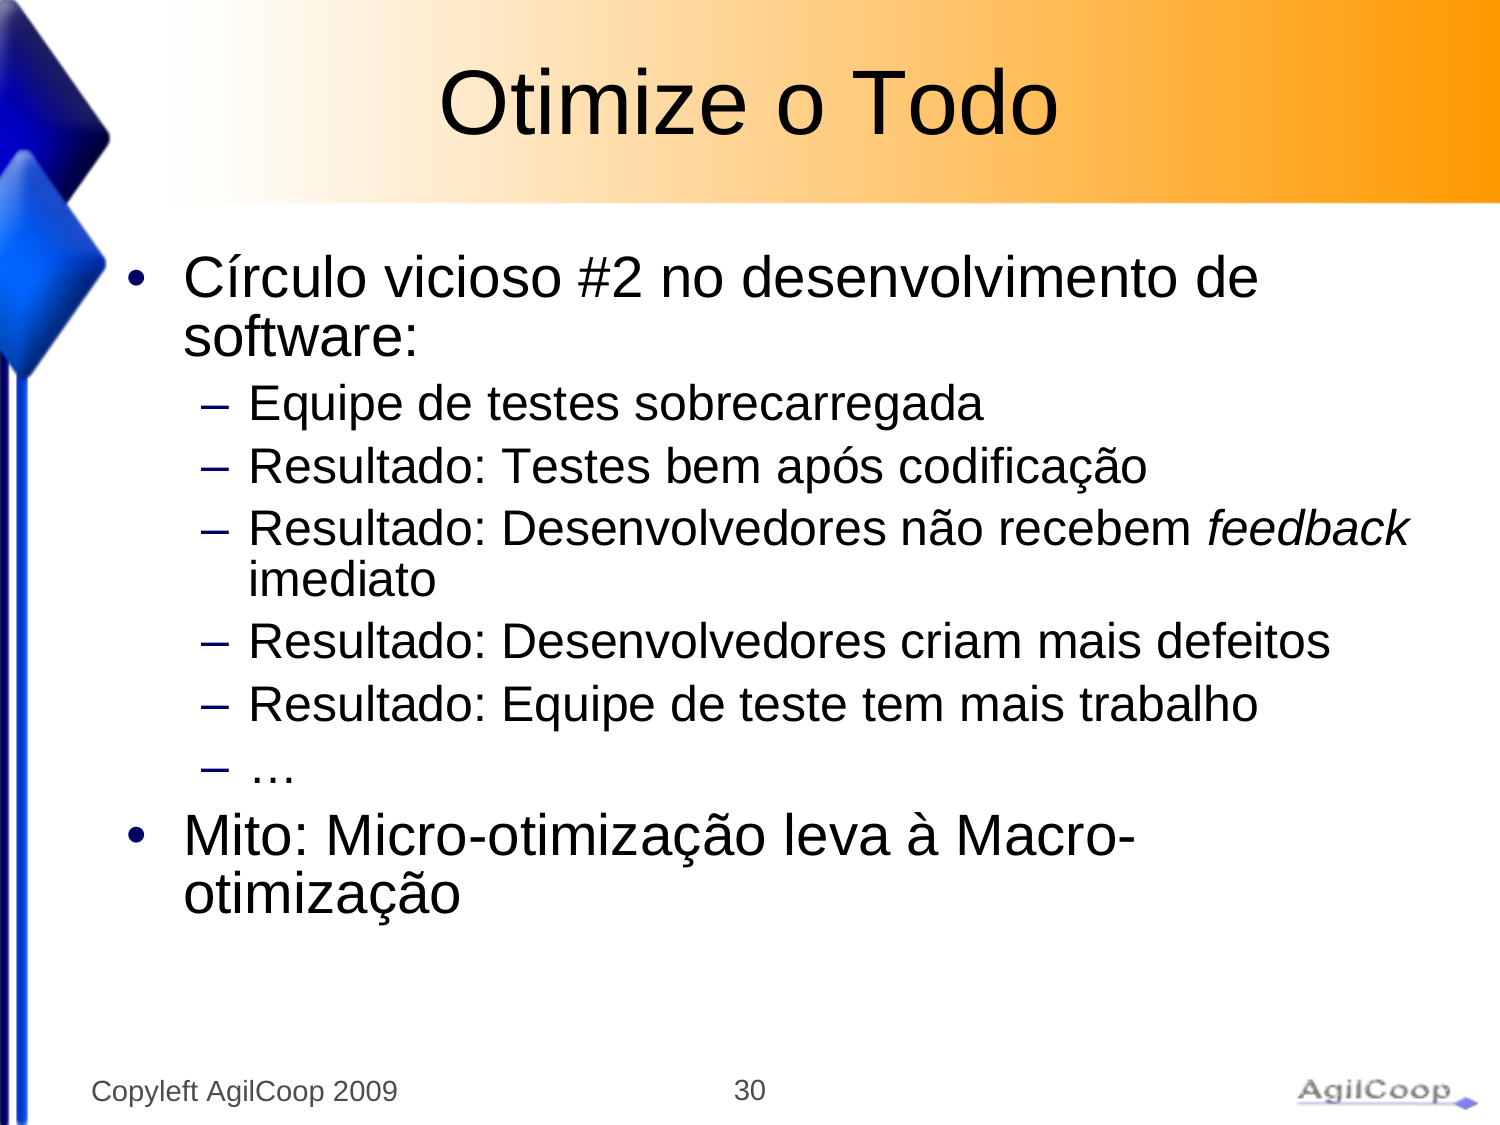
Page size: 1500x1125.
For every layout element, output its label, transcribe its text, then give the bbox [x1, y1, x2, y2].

list Círculo vicioso #2 no desenvolvimento de software: Equipe de testes sobrecarregada Resultado: Testes bem após codificação Resultado: Desenvolvedores não recebem feedback imediato Resultado: Desenvolvedores criam mais defeitos Resultado: Equipe de teste tem mais trabalho … Mito: Micro-otimização leva à Macro-otimização [112, 243, 1425, 1006]
title Otimize o Todo [75, 8, 1426, 197]
picture [0, 0, 1500, 1125]
